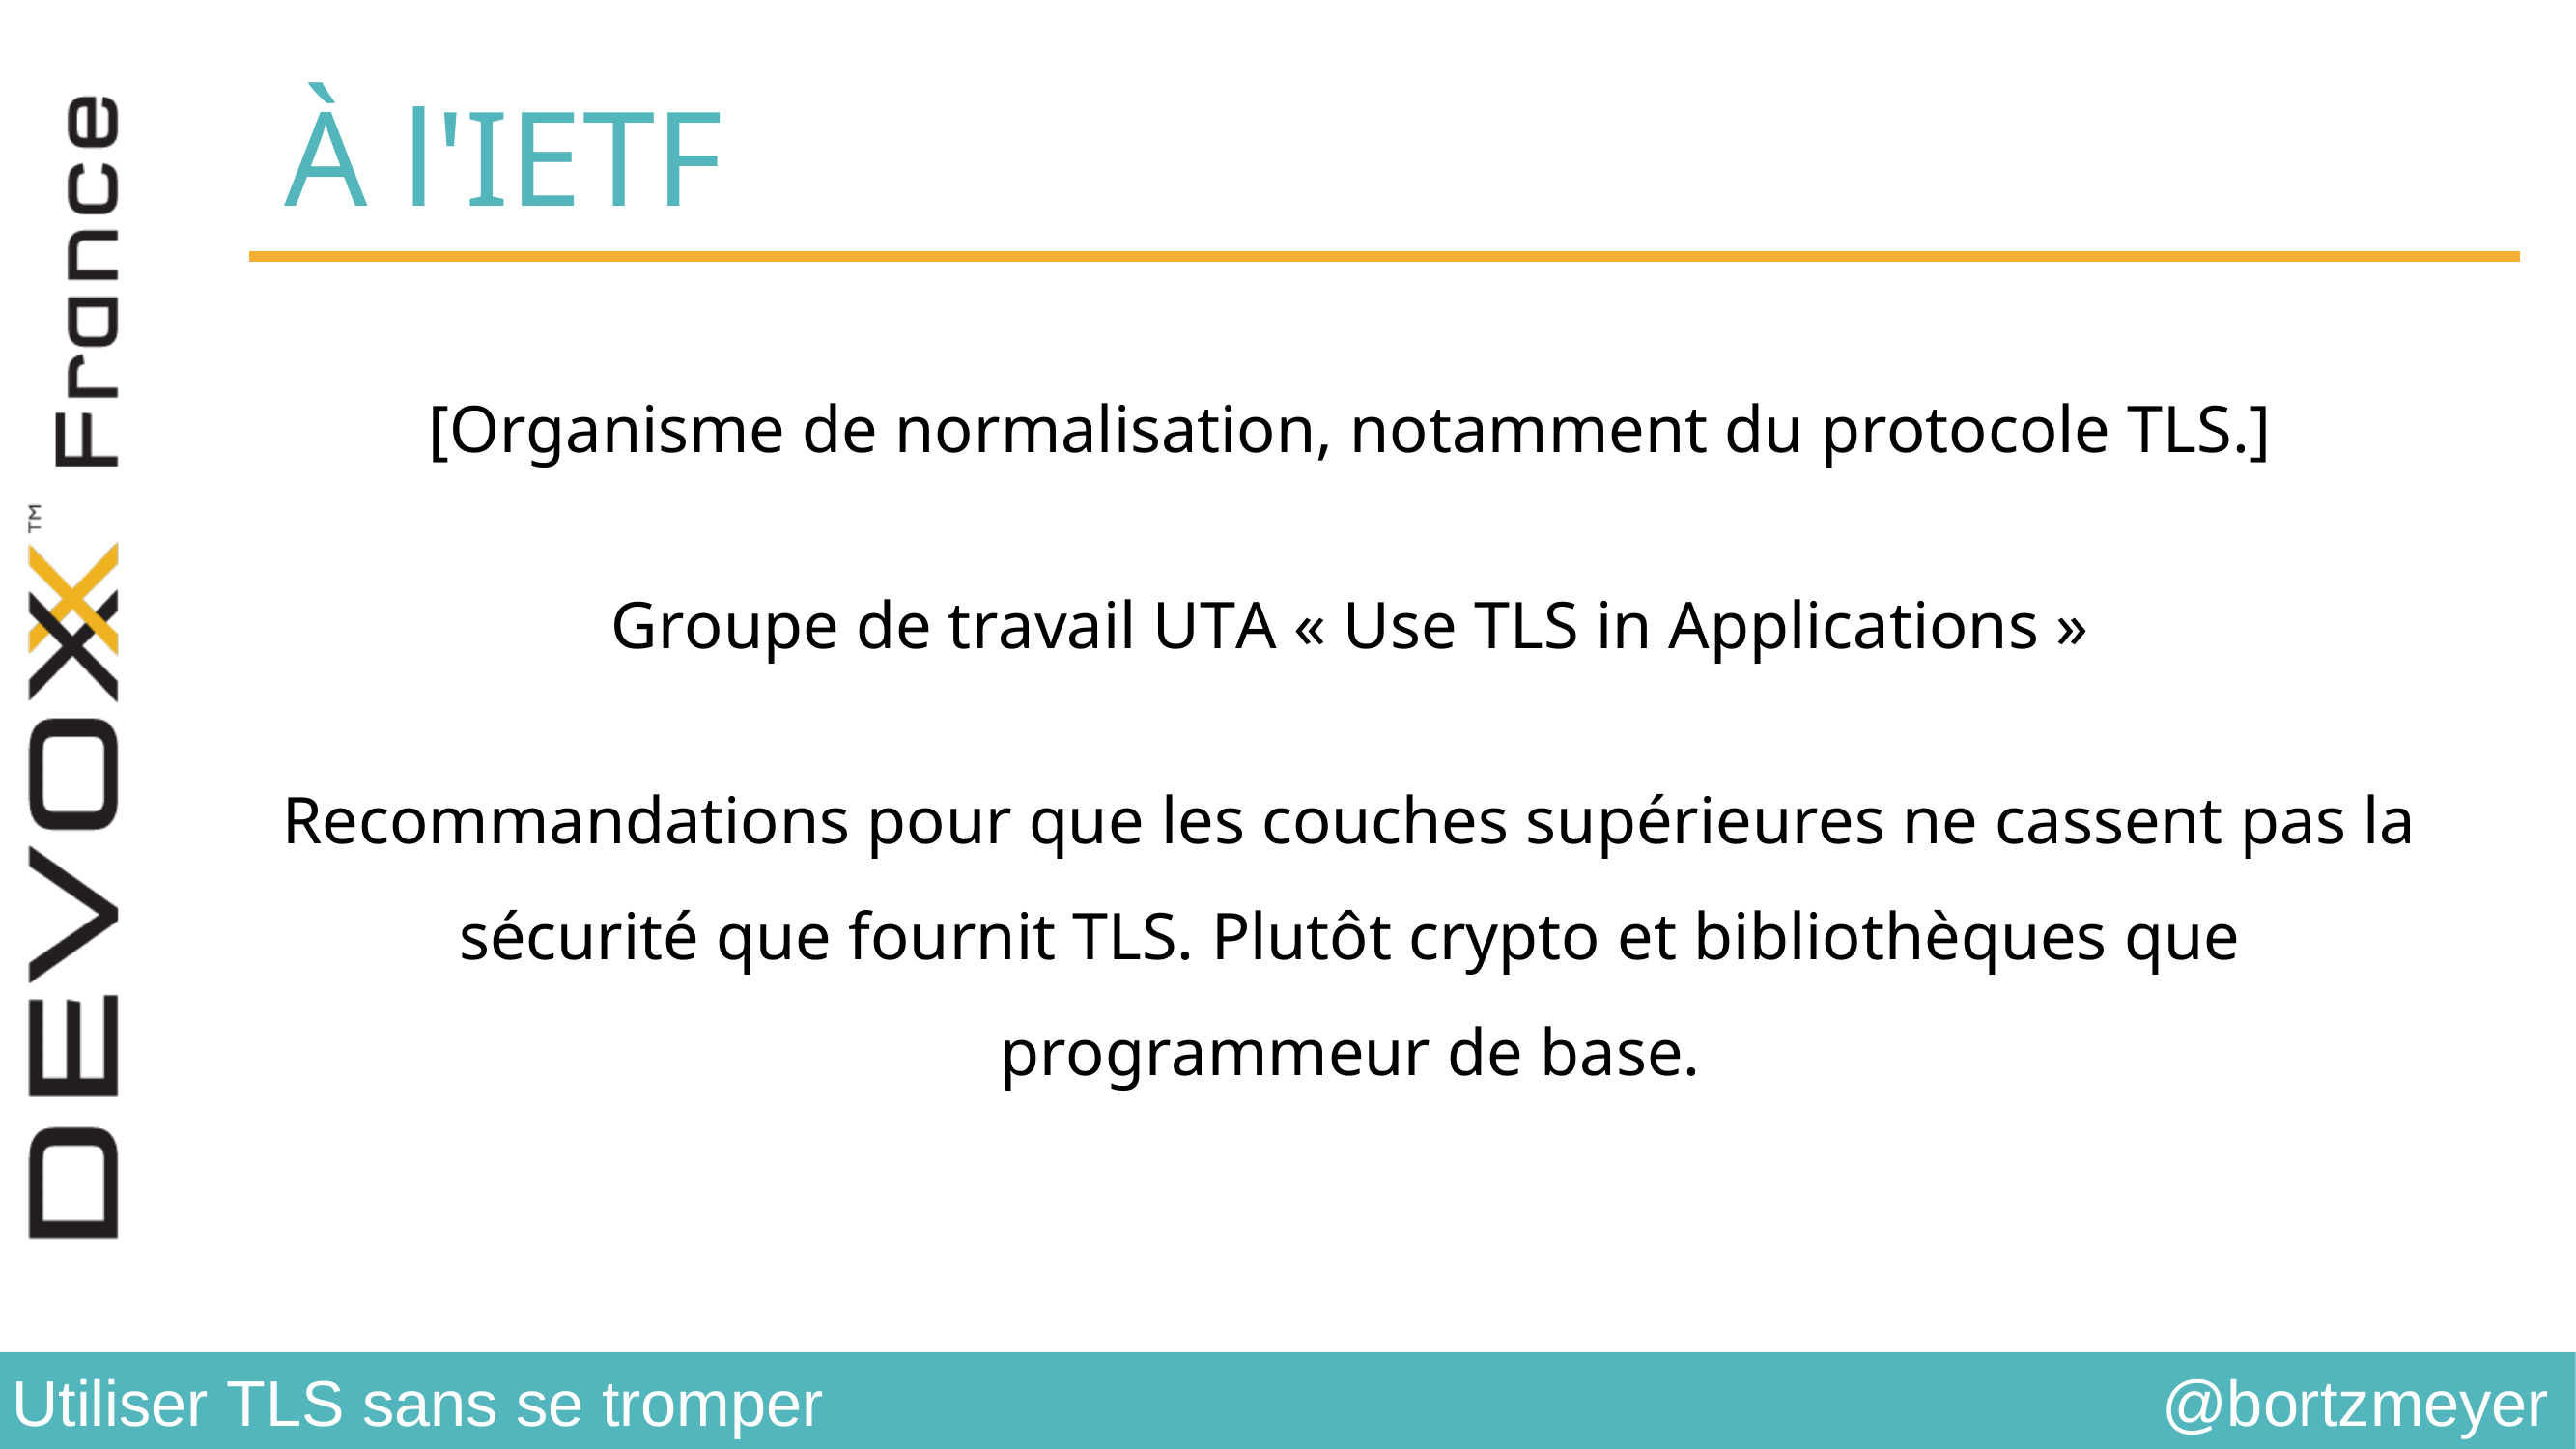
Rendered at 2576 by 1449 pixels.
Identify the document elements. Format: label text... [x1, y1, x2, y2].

text_box À l'IETF [285, 68, 2396, 241]
picture [0, 74, 141, 1270]
text_box [Organisme de normalisation, notamment du protocole TLS.] Groupe de travail UTA « Use TLS in Applications » Recommandations pour que les couches supérieures ne cassent pas la sécurité que fournit TLS. Plutôt crypto et bibliothèques que programmeur de base. [225, 342, 2476, 1313]
